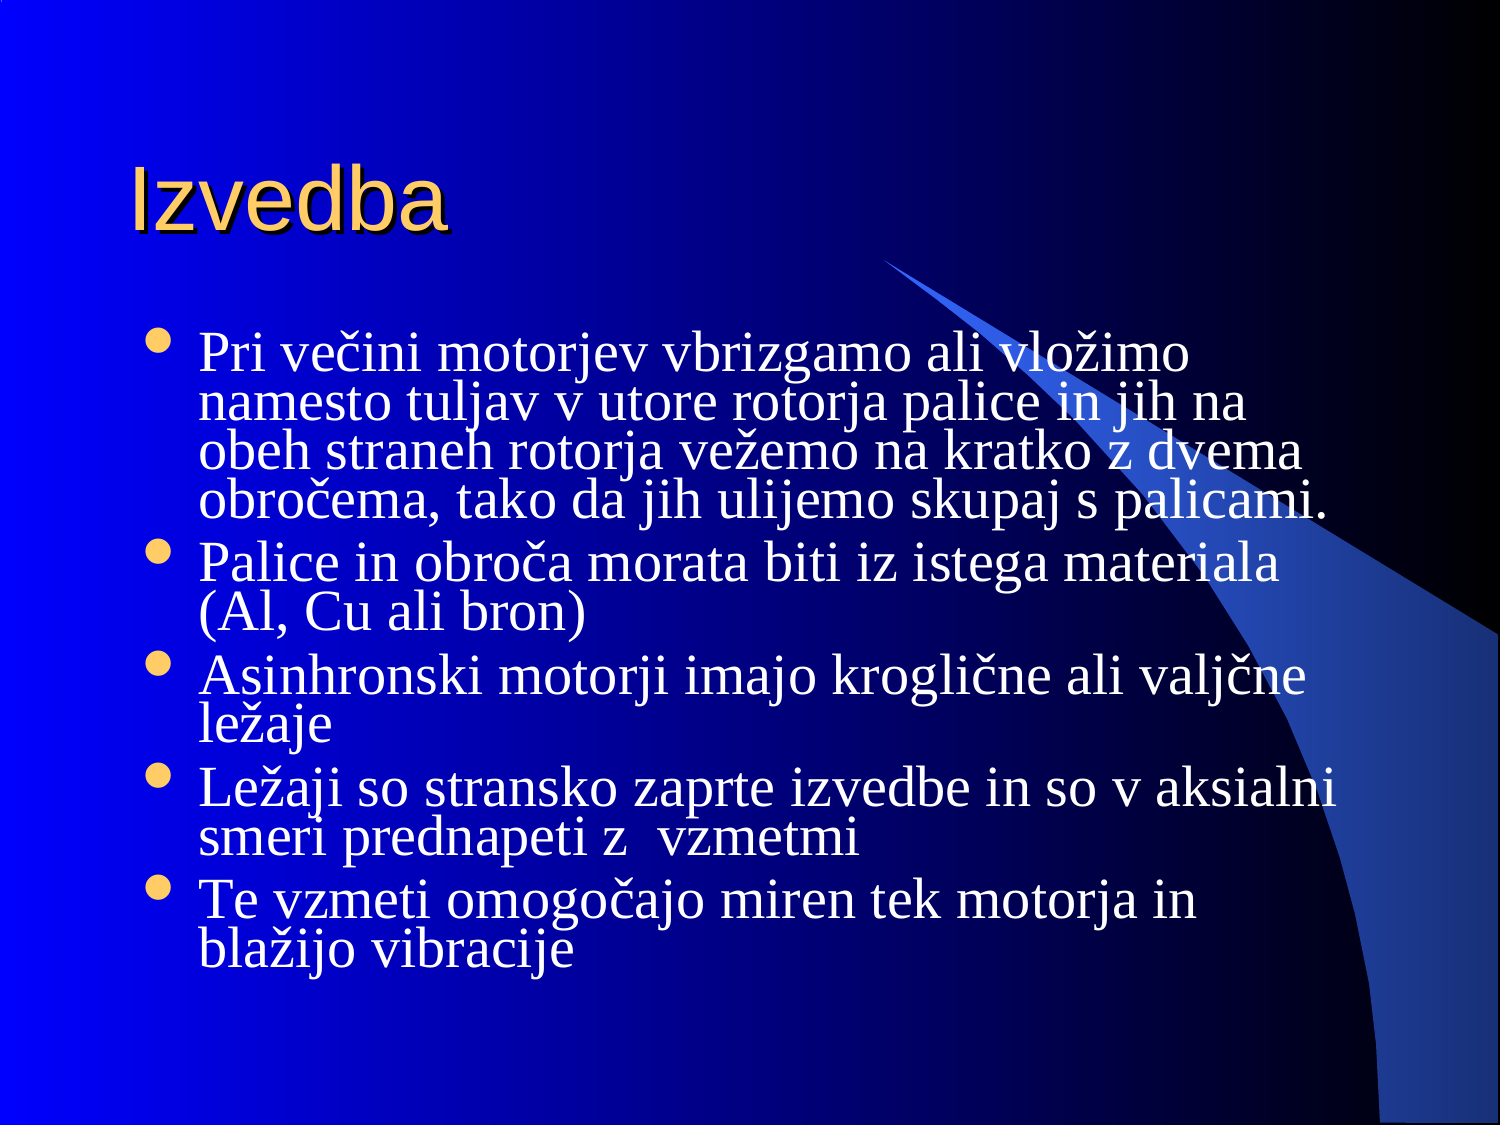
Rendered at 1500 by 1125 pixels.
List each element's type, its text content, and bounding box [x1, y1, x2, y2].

title Izvedba [111, 99, 1438, 288]
list Pri večini motorjev vbrizgamo ali vložimo namesto tuljav v utore rotorja palice in jih na obeh straneh rotorja vežemo na kratko z dvema obročema, tako da jih ulijemo skupaj s palicami. Palice in obroča morata biti iz istega materiala (Al, Cu ali bron) Asinhronski motorji imajo kroglične ali valjčne ležaje Ležaji so stransko zaprte izvedbe in so v aksialni smeri prednapeti z vzmetmi Te vzmeti omogočajo miren tek motorja in blažijo vibracije [111, 324, 1387, 1050]
